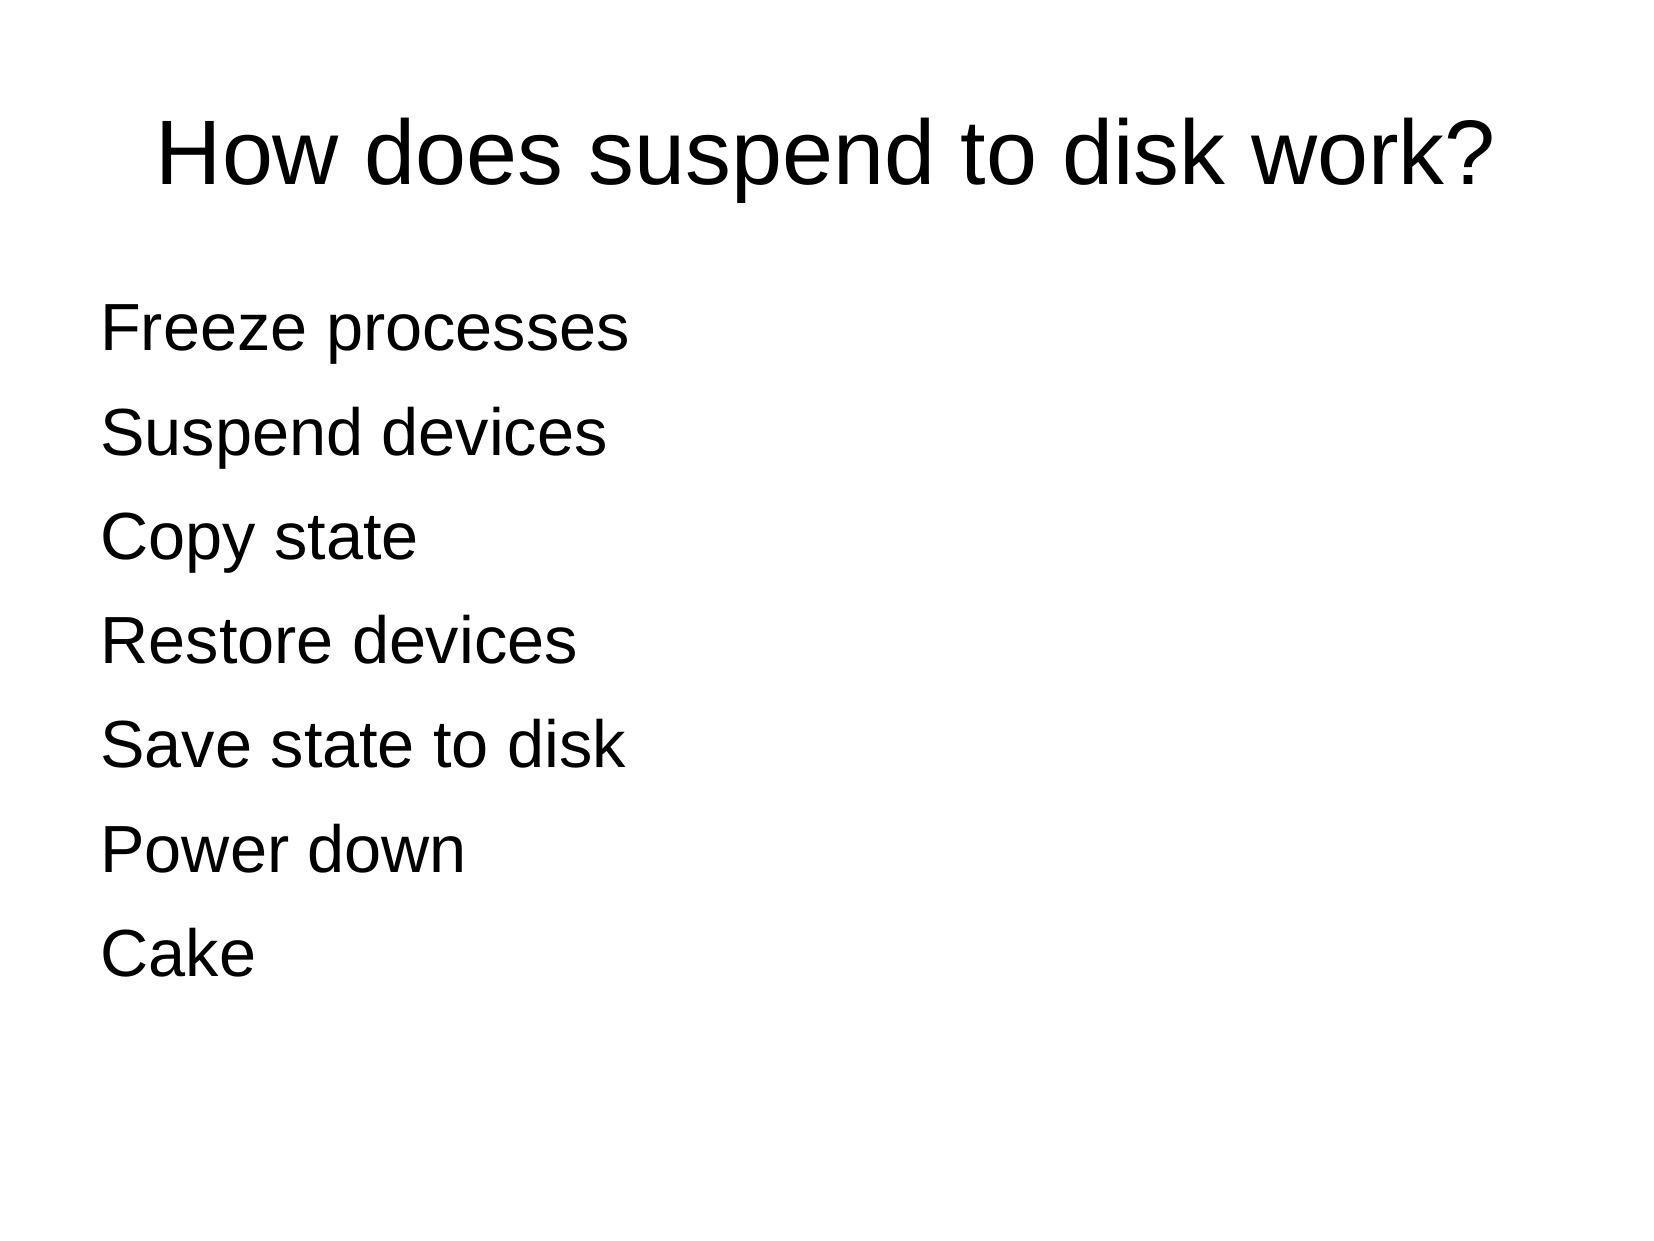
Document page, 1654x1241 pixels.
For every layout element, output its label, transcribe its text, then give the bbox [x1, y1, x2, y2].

list Freeze processes Suspend devices Copy state Restore devices Save state to disk Power down Cake [82, 290, 1571, 1094]
title How does suspend to disk work? [82, 56, 1571, 250]
